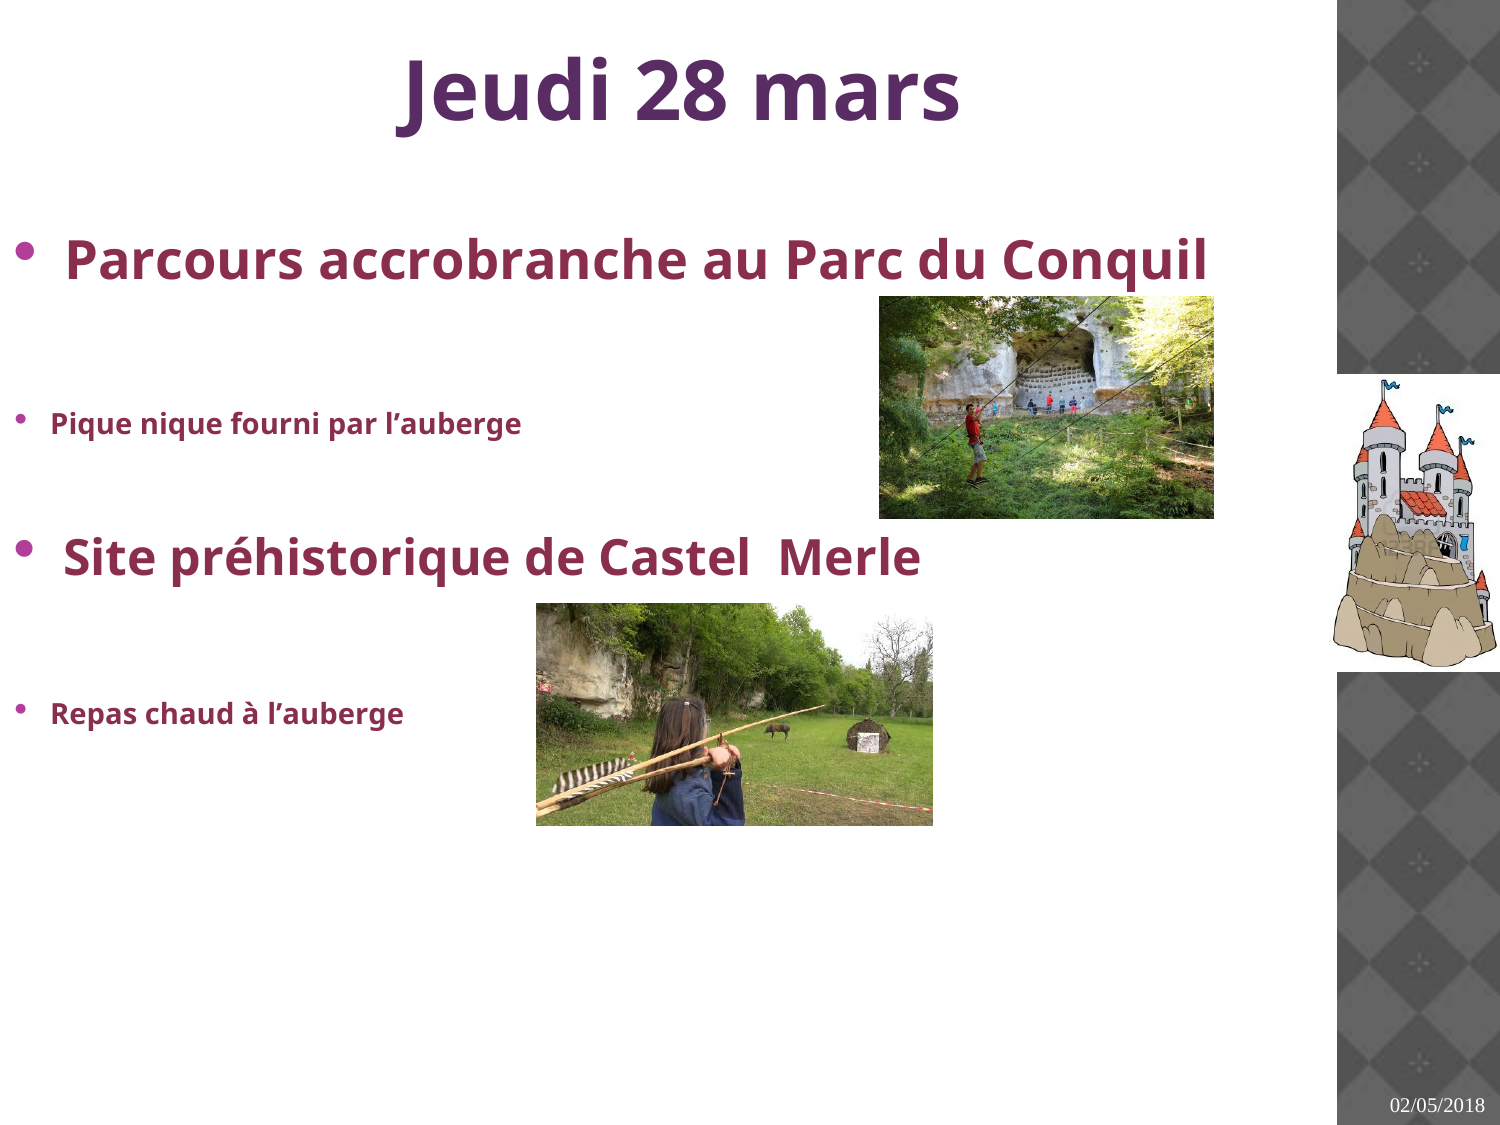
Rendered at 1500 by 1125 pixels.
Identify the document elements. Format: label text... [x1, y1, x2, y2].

text_box Jeudi 28 mars Parcours accrobranche au Parc du Conquil Pique nique fourni par l’auberge Site préhistorique de Castel Merle Repas chaud à l’auberge [0, 29, 1365, 775]
picture [1329, 0, 1500, 1125]
picture [536, 603, 933, 826]
picture [879, 296, 1214, 519]
